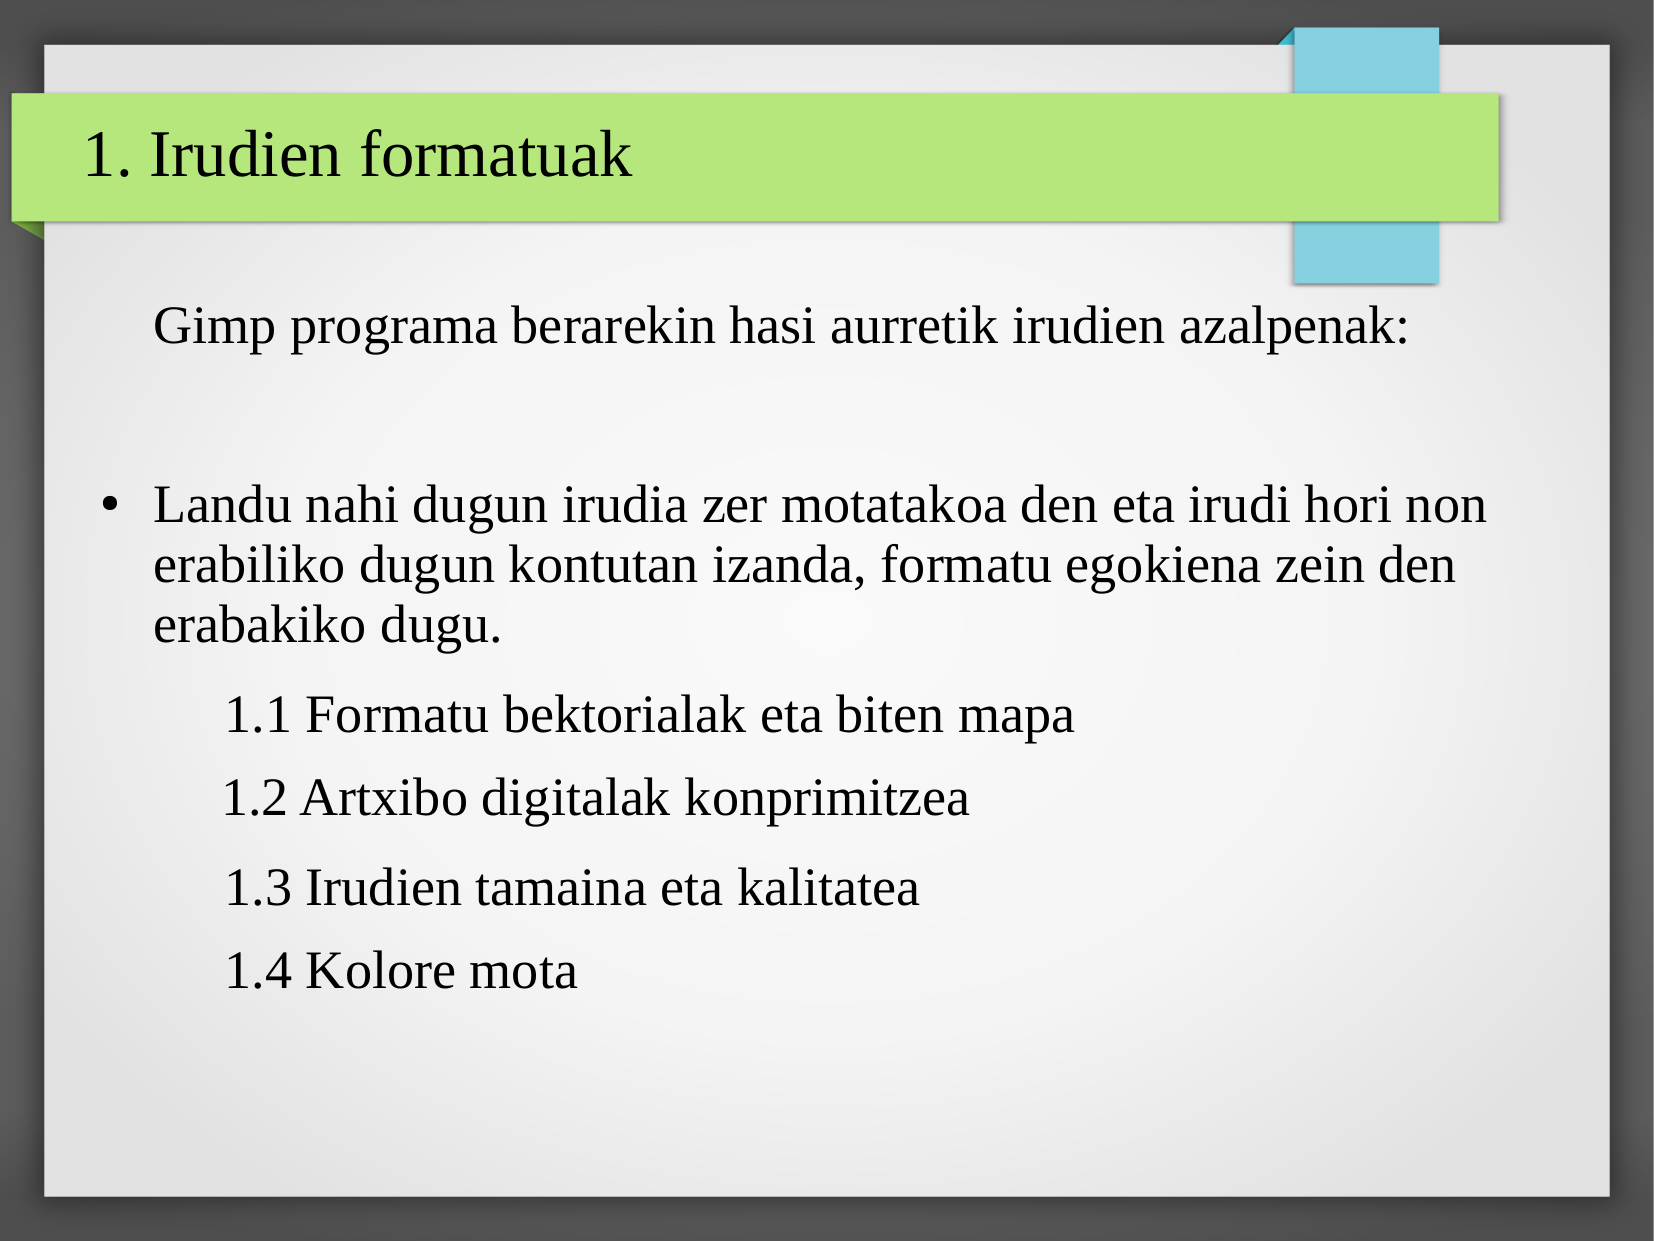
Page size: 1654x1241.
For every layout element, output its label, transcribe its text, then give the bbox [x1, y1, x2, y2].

list Gimp programa berarekin hasi aurretik irudien azalpenak: Landu nahi dugun irudia zer motatakoa den eta irudi hori non erabiliko dugun kontutan izanda, formatu egokiena zein den erabakiko dugu. 1.1 Formatu bektorialak eta biten mapa 1.2 Artxibo digitalak konprimitzea 1.3 Irudien tamaina eta kalitatea 1.4 Kolore mota [82, 295, 1571, 1015]
picture [0, 0, 1654, 1241]
title 1. Irudien formatuak [82, 94, 1264, 213]
